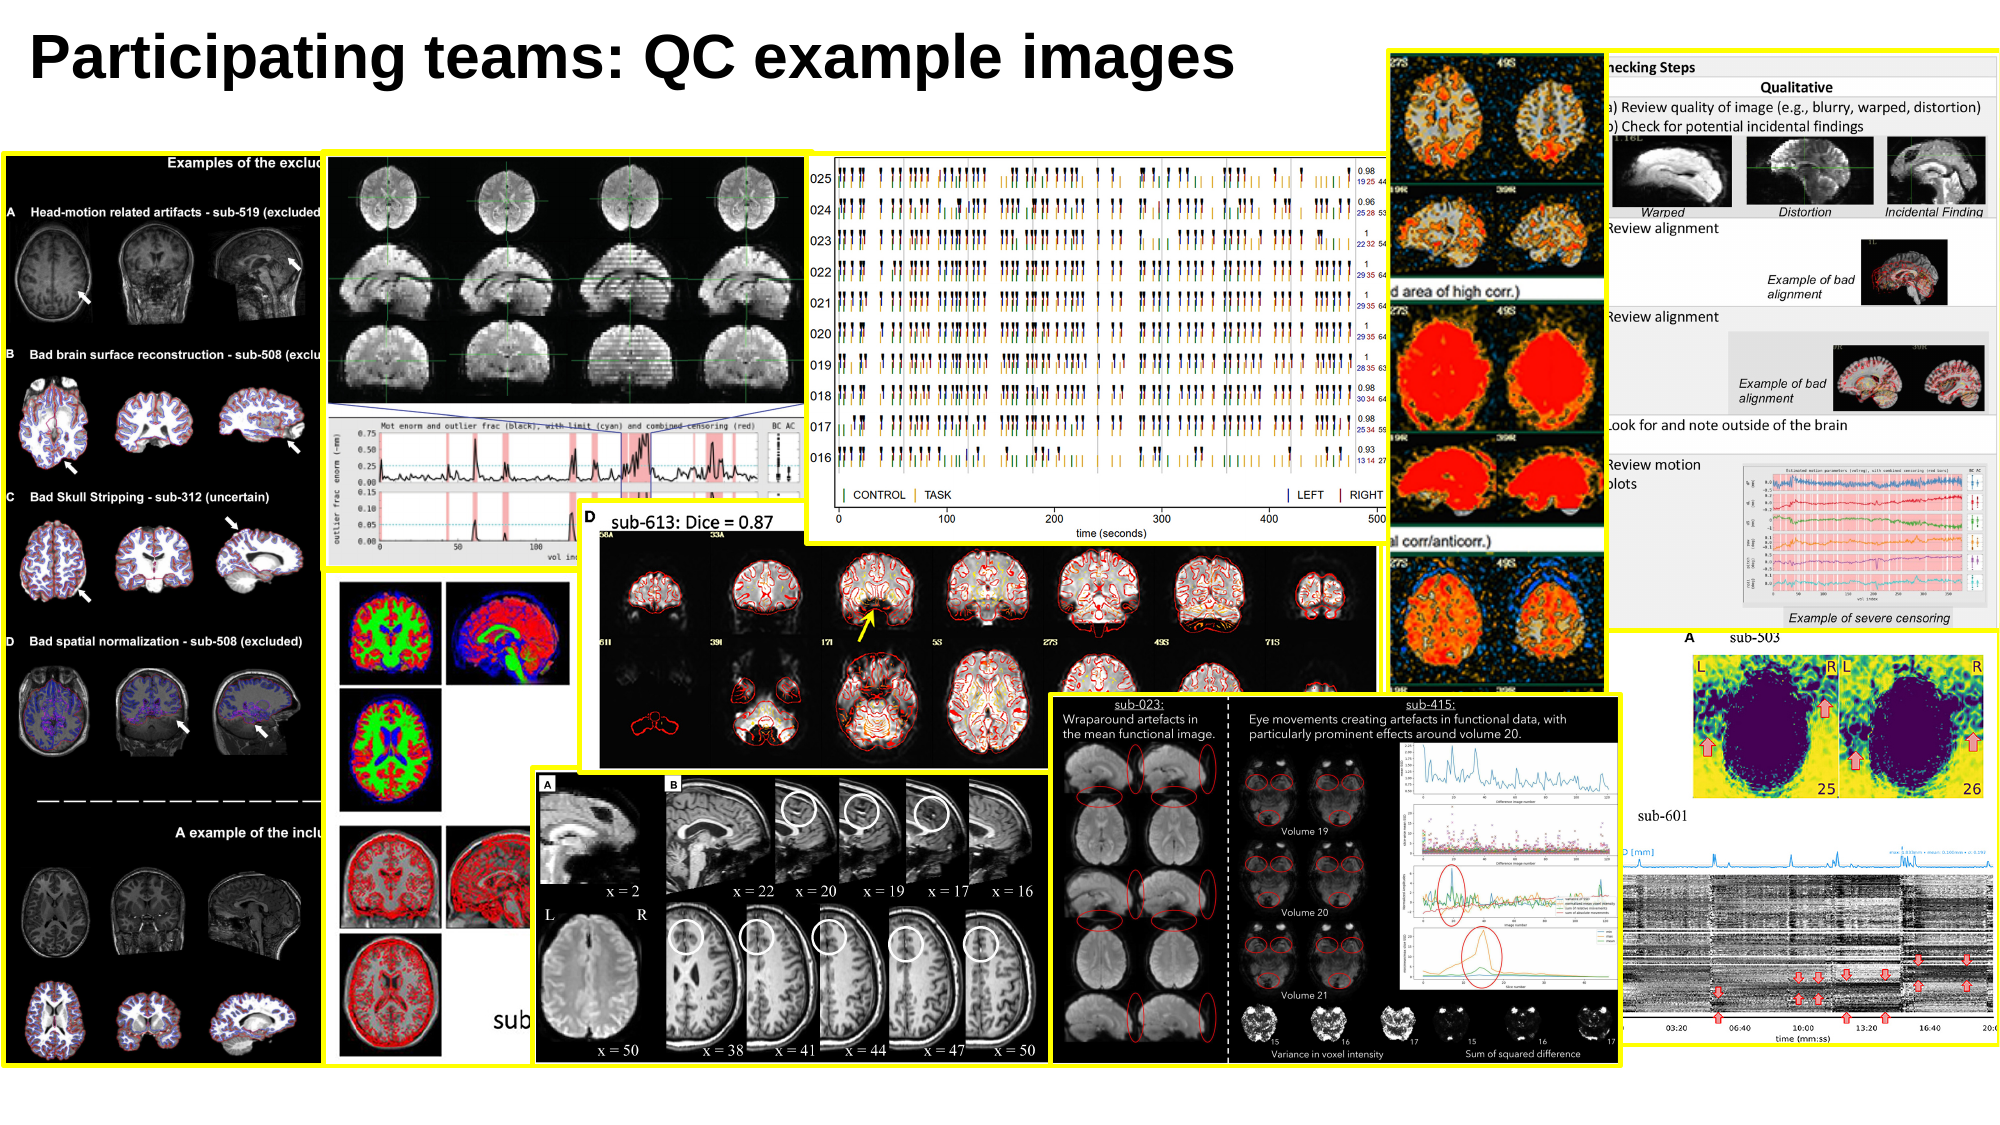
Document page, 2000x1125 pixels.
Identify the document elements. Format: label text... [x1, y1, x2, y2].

picture [5, 155, 321, 1064]
picture [1390, 53, 1605, 692]
picture [1609, 53, 2000, 629]
picture [534, 770, 1048, 1064]
picture [1609, 633, 1998, 1043]
picture [326, 573, 577, 1064]
text_box Participating teams: QC example images [14, 15, 1262, 100]
picture [1052, 696, 1619, 1064]
picture [808, 155, 1386, 542]
picture [326, 155, 804, 567]
picture [582, 503, 1379, 771]
